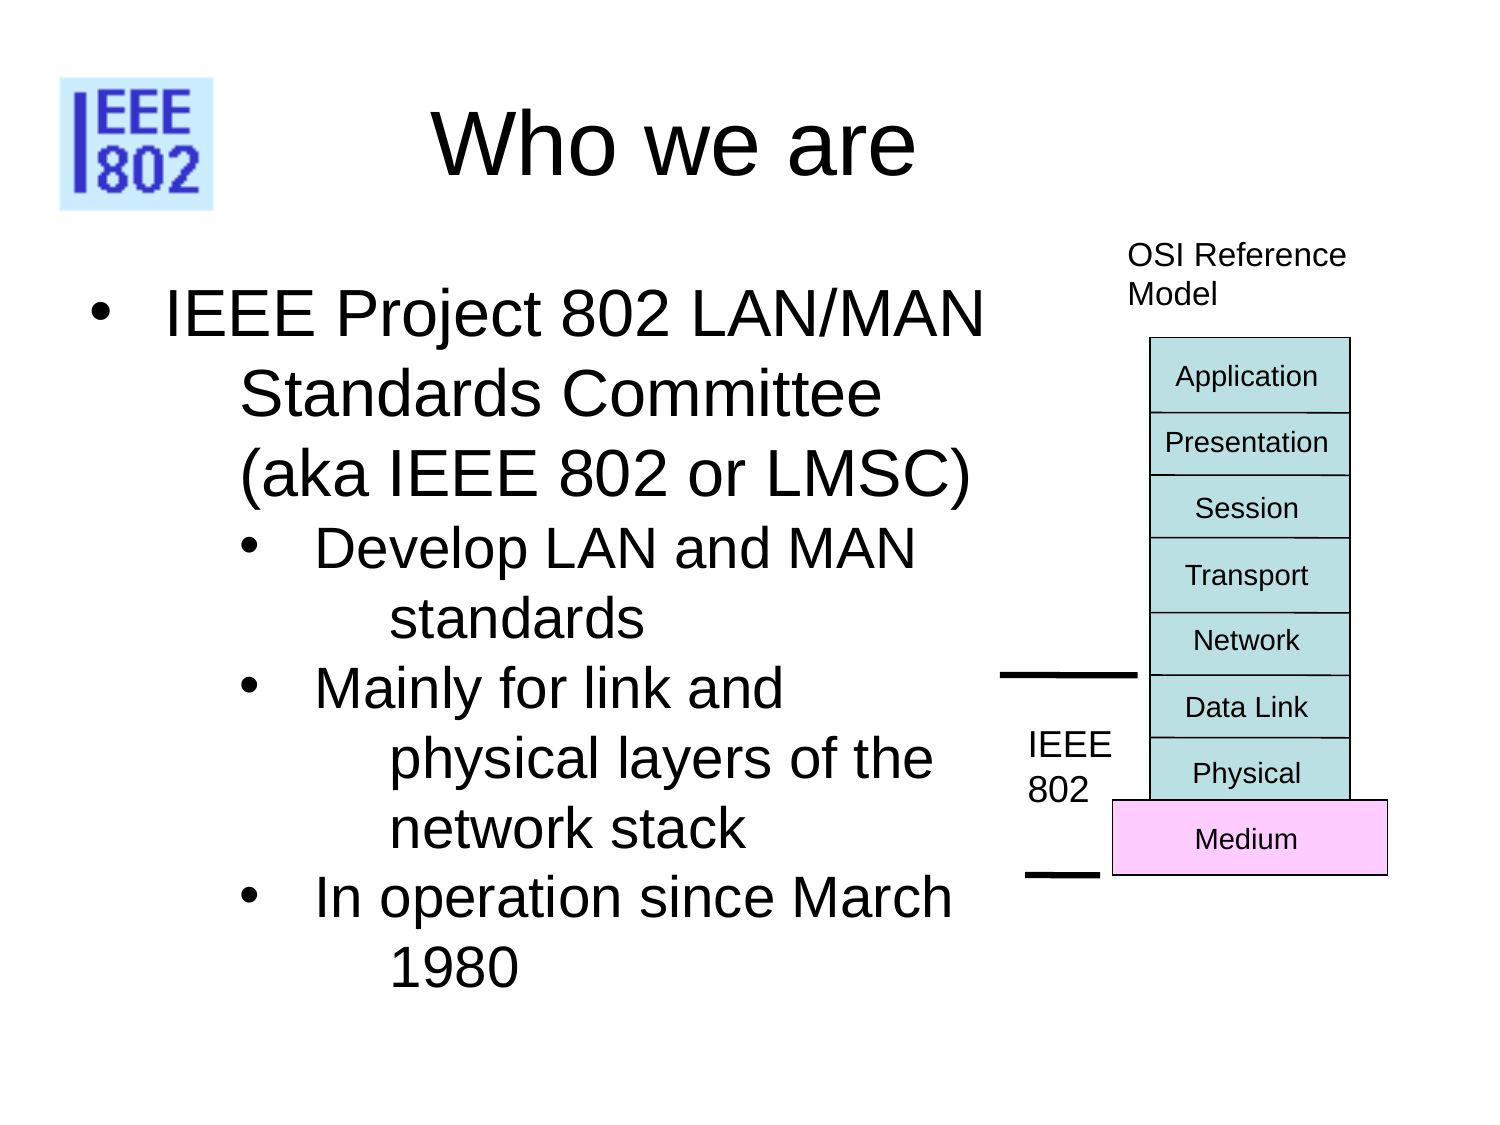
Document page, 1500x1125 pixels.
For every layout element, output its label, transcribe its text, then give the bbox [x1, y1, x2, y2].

text_box [1150, 338, 1350, 412]
text_box Transport [1170, 548, 1323, 598]
text_box IEEE 802 [1013, 713, 1128, 818]
text_box IEEE Project 802 LAN/MAN Standards Committee (aka IEEE 802 or LMSC) Develop LAN and MAN standards Mainly for link and physical layers of the network stack In operation since March 1980 [75, 262, 1025, 1005]
text_box [1150, 414, 1350, 474]
text_box Who we are [212, 45, 1137, 233]
text_box Application [1161, 350, 1333, 401]
text_box Session [1180, 482, 1314, 532]
text_box Medium [1180, 812, 1313, 863]
text_box [1150, 476, 1350, 537]
text_box [1112, 739, 1388, 875]
text_box Data Link [1170, 680, 1323, 730]
text_box Physical [1178, 746, 1316, 797]
text_box [1150, 614, 1350, 674]
text_box [1150, 676, 1350, 737]
text_box Network [1178, 614, 1315, 664]
text_box [1150, 539, 1350, 612]
text_box OSI Reference Model [1113, 225, 1372, 320]
text_box Presentation [1150, 416, 1344, 466]
